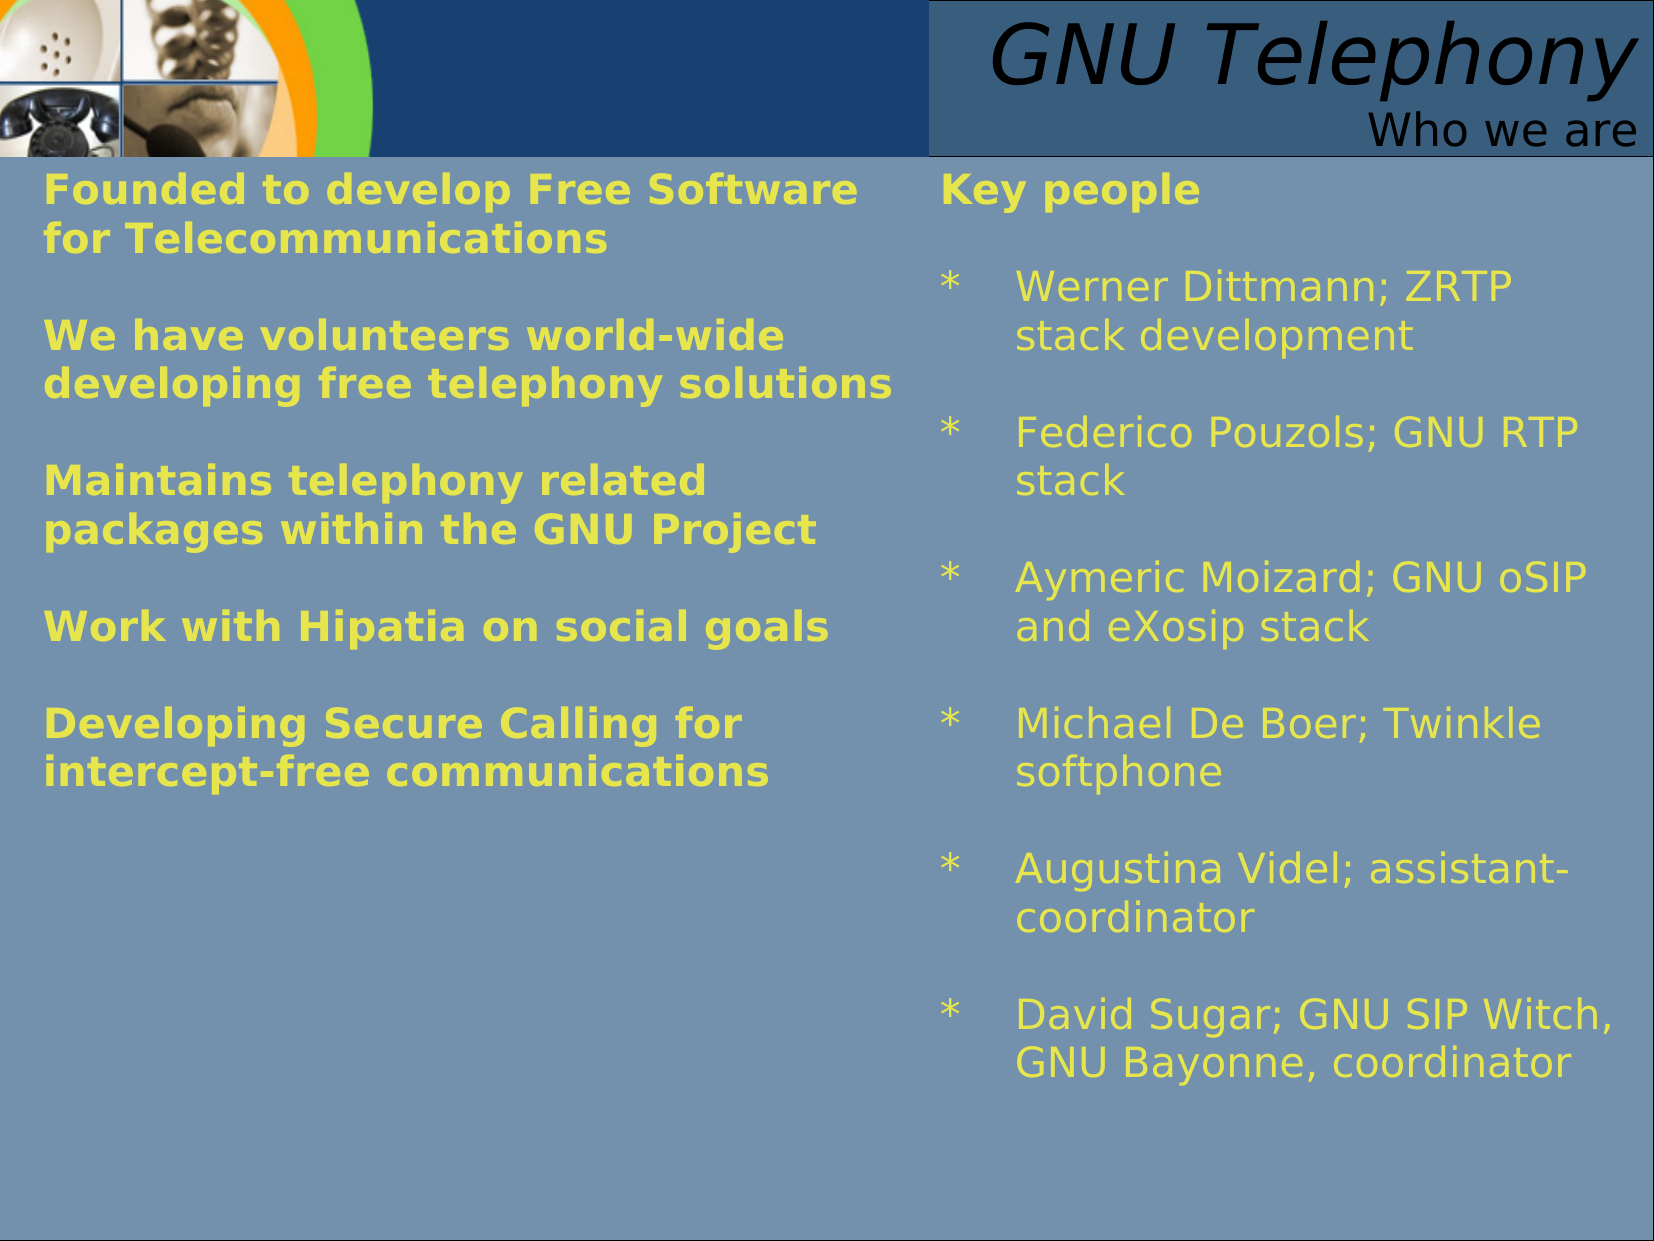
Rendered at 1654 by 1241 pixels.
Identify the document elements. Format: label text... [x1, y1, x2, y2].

text_box [0, 0, 1654, 1241]
picture [0, 0, 929, 157]
text_box Key people * Werner Dittmann; ZRTP stack development * Federico Pouzols; GNU RTP stack * Aymeric Moizard; GNU oSIP and eXosip stack * Michael De Boer; Twinkle softphone * Augustina Videl; assistant- coordinator * David Sugar; GNU SIP Witch, GNU Bayonne, coordinator [925, 158, 1654, 1192]
text_box GNU Telephony Who we are [941, 0, 1654, 158]
text_box Founded to develop Free Software for Telecommunications We have volunteers world-wide developing free telephony solutions Maintains telephony related packages within the GNU Project Work with Hipatia on social goals Developing Secure Calling for intercept-free communications [28, 158, 941, 1144]
